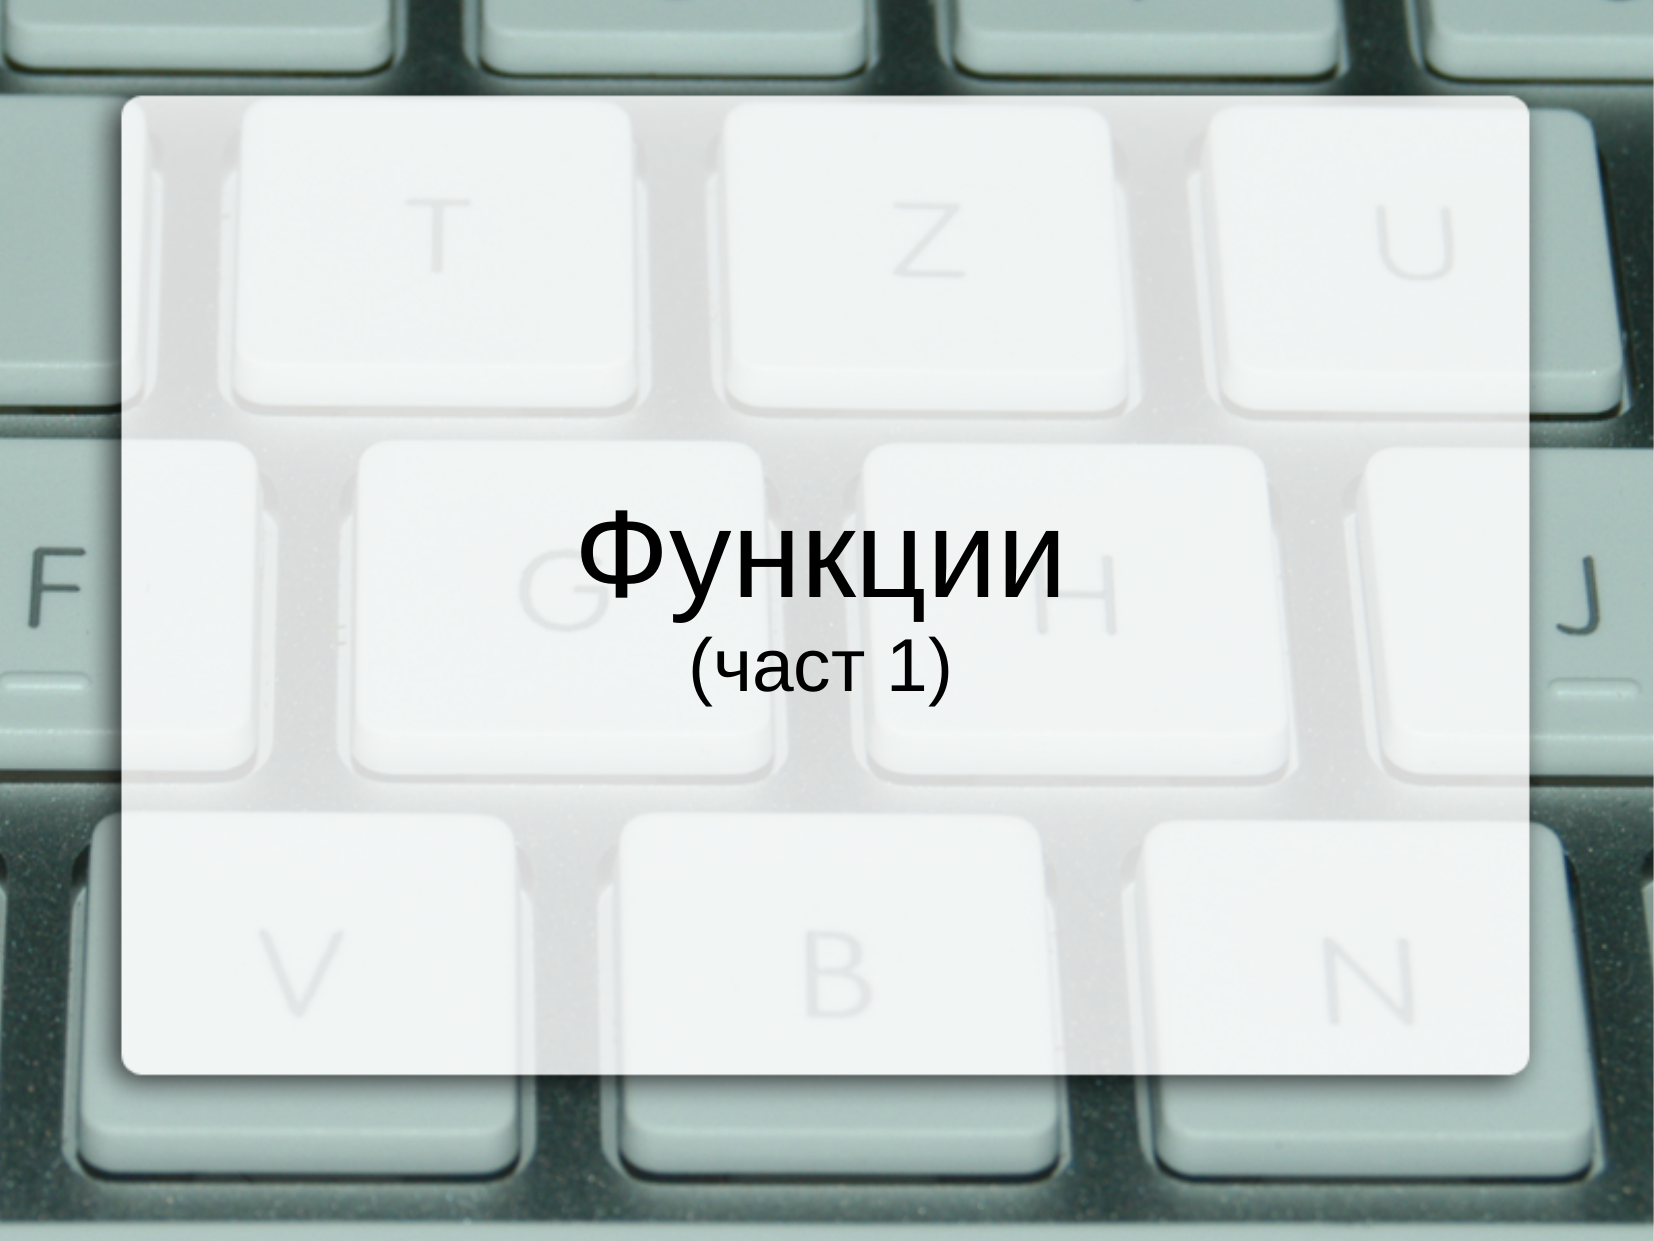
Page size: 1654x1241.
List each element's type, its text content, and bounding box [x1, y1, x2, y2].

picture [0, 0, 1654, 1241]
subtitle Функции (част 1) [135, 117, 1506, 1074]
